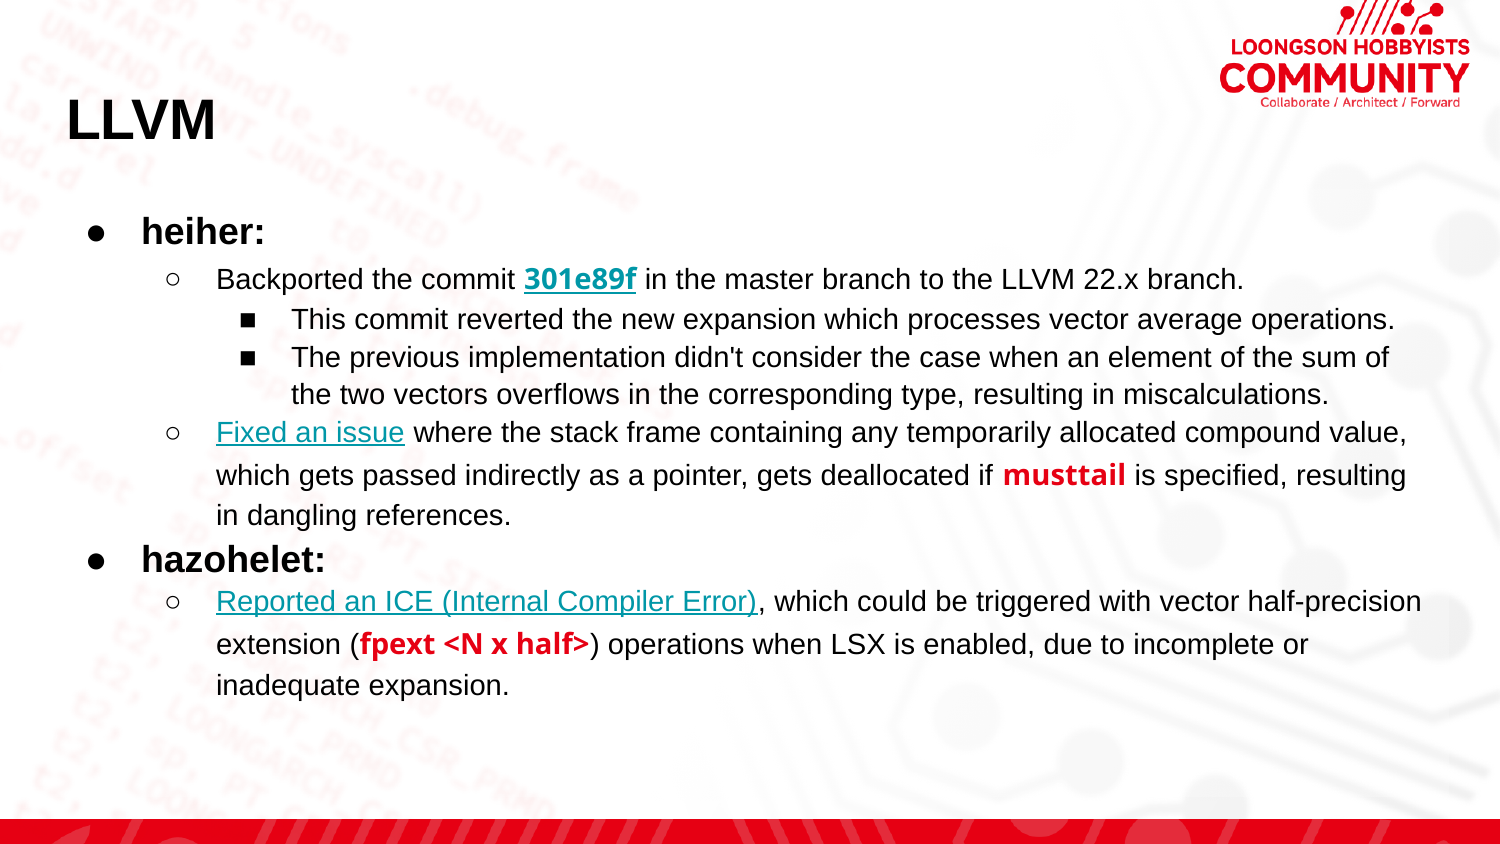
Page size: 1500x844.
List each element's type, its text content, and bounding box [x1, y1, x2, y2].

title LLVM [51, 72, 1449, 167]
picture [0, 0, 1500, 844]
list heiher: Backported the commit 301e89f in the master branch to the LLVM 22.x branch. This commit reverted the new expansion which processes vector average operations. The previous implementation didn't consider the case when an element of the sum of the two vectors overflows in the corresponding type, resulting in miscalculations. Fixed an issue where the stack frame containing any temporarily allocated compound value, which gets passed indirectly as a pointer, gets deallocated if musttail is specified, resulting in dangling references. hazohelet: Reported an ICE (Internal Compiler Error), which could be triggered with vector half-precision extension (fpext <N x half>) operations when LSX is enabled, due to incomplete or inadequate expansion. [51, 189, 1449, 797]
